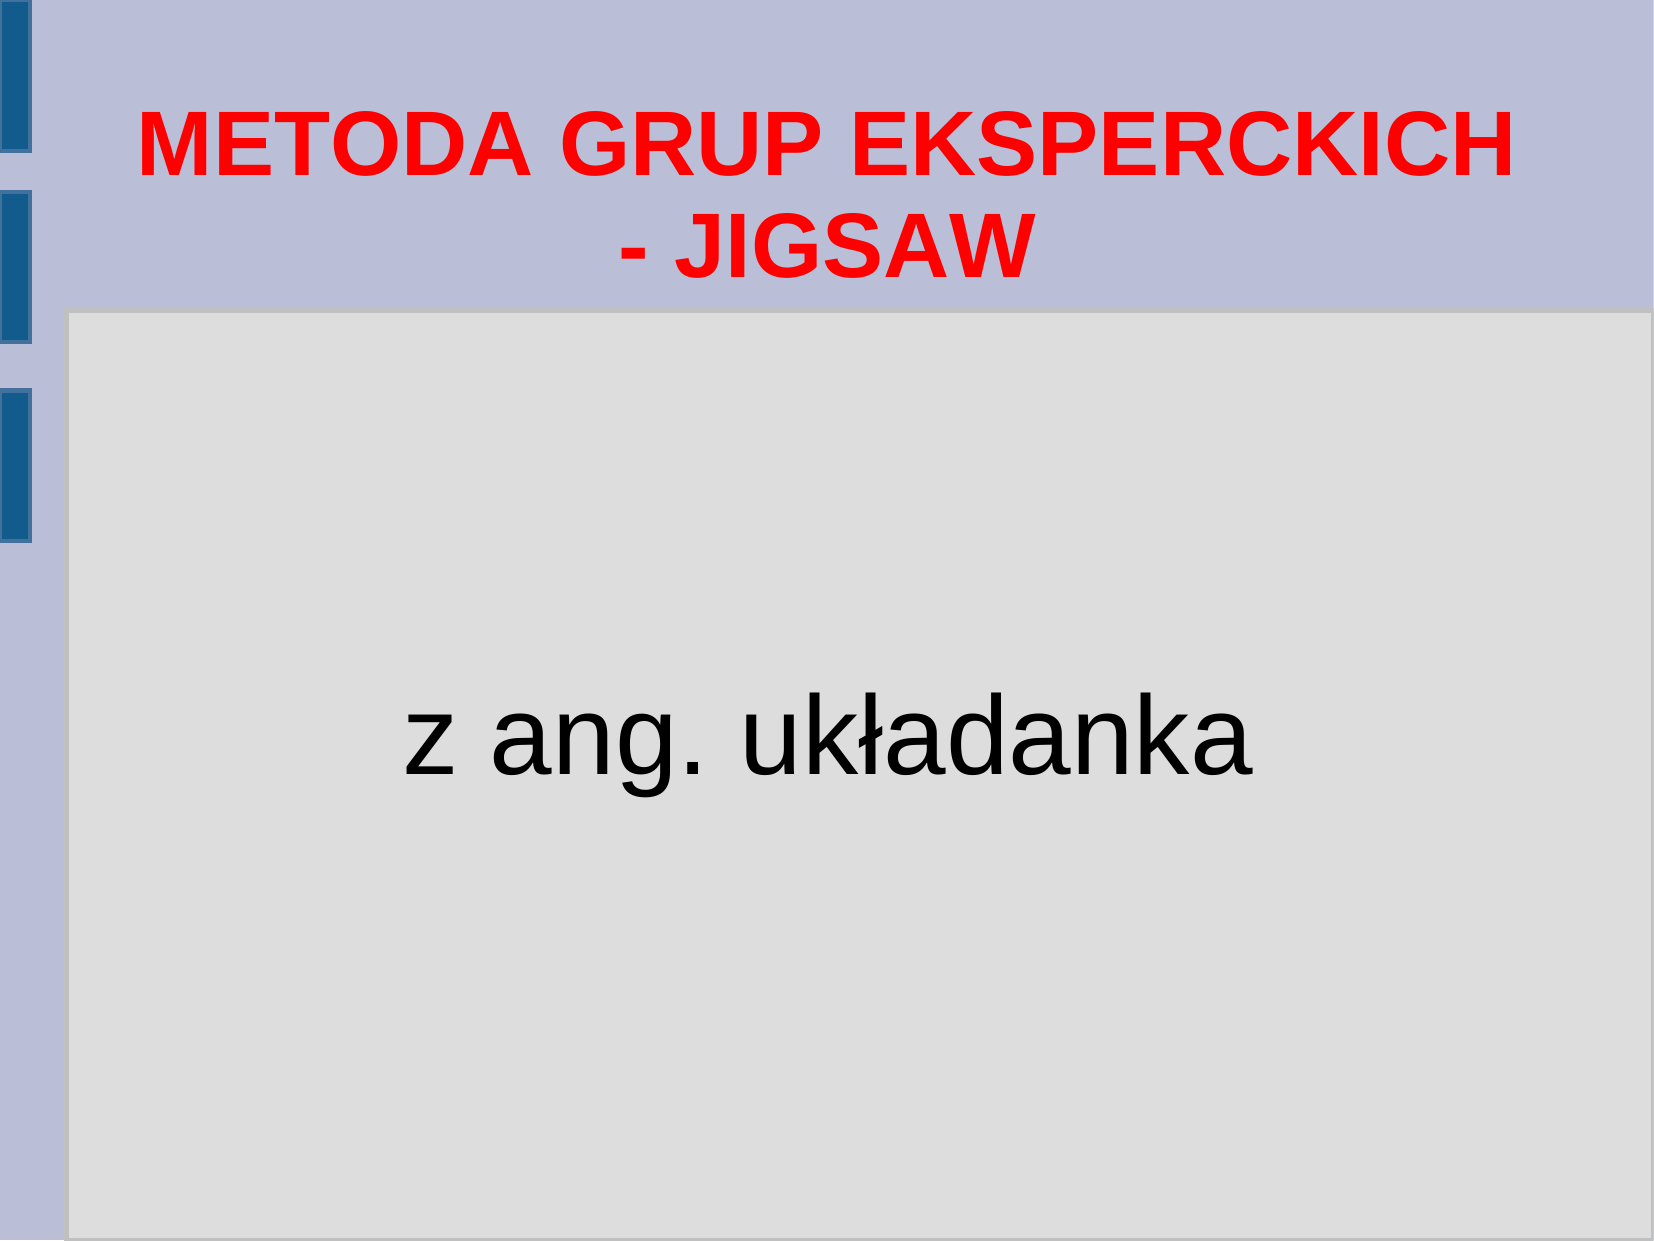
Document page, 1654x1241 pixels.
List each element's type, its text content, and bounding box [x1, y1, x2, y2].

title METODA GRUP EKSPERCKICH - JIGSAW [121, 84, 1534, 305]
subtitle z ang. układanka [121, 667, 1534, 803]
